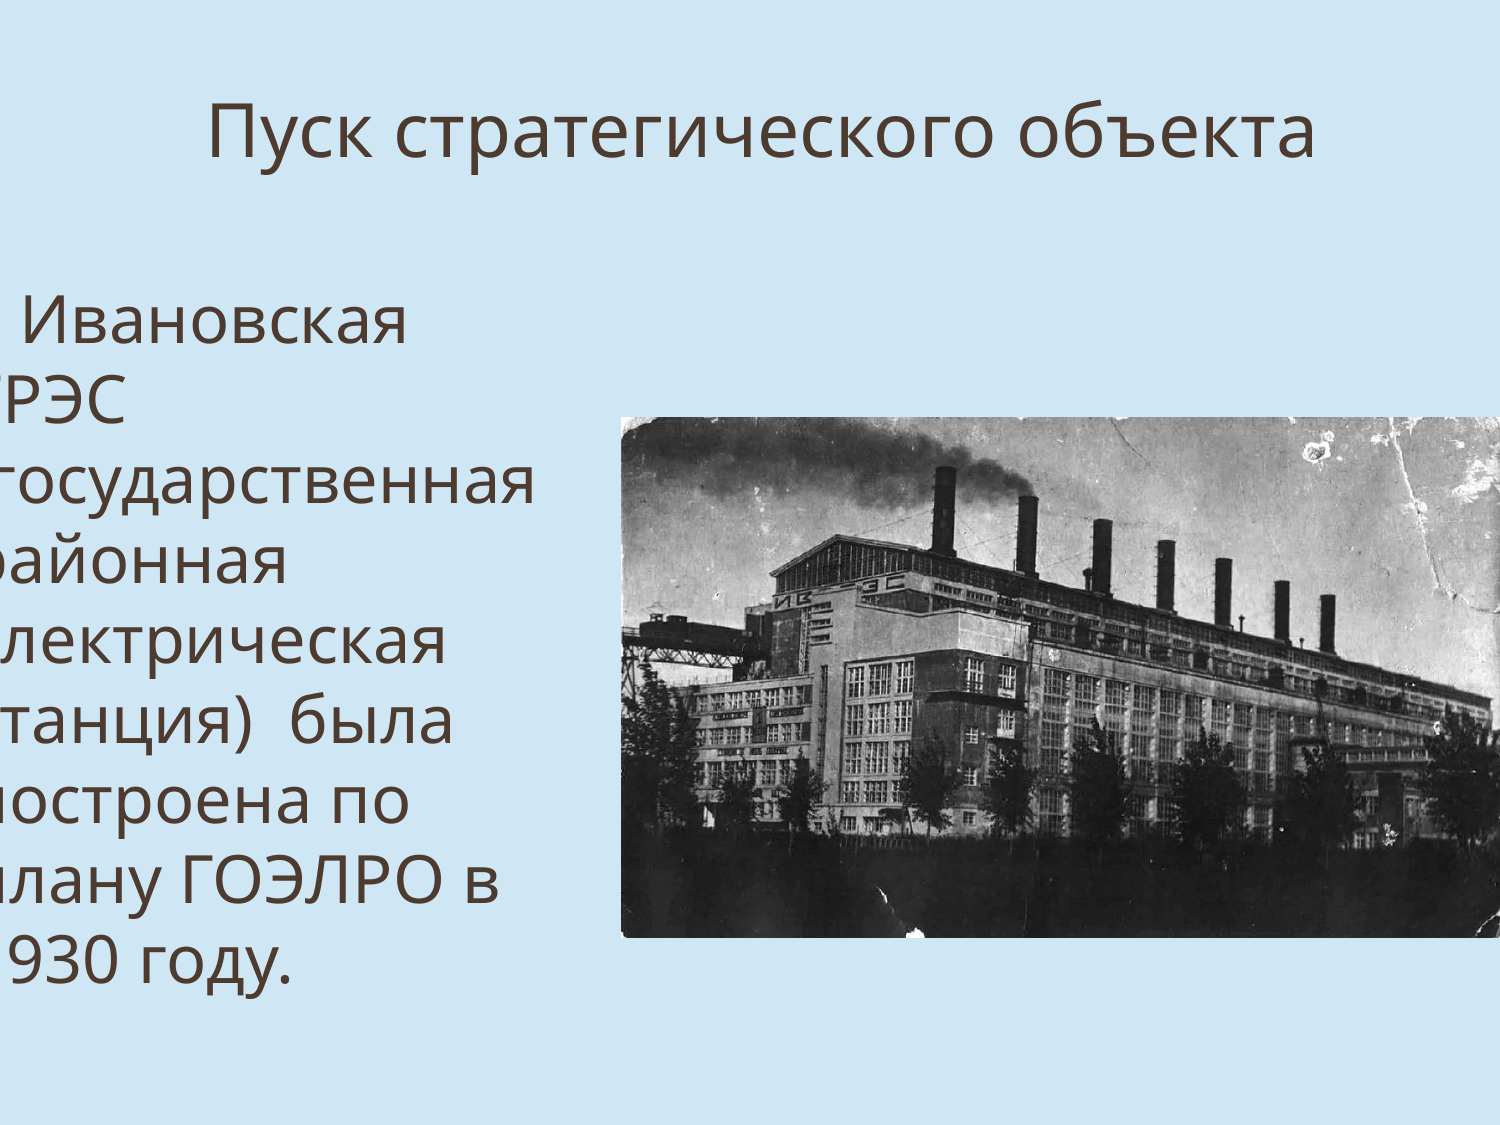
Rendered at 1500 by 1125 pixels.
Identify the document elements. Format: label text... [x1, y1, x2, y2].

title Пуск стратегического объекта [50, 75, 1475, 213]
list Ивановская ГРЭС (государственная районная электрическая станция) была построена по плану ГОЭЛРО в 1930 году. [0, 269, 586, 1012]
picture [621, 417, 1500, 938]
